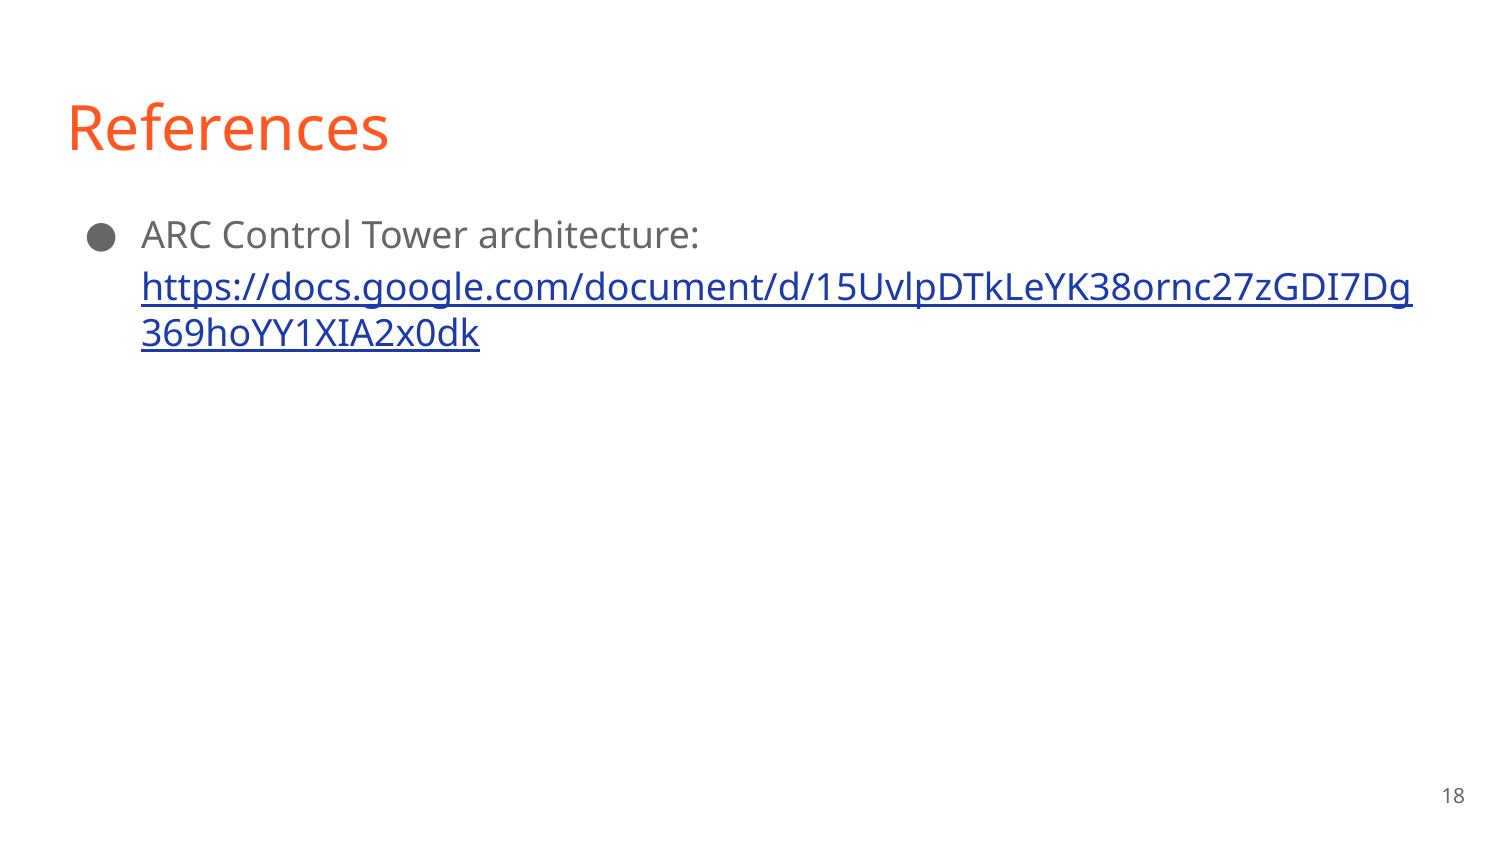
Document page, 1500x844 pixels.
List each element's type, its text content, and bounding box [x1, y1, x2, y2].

title References [51, 72, 1449, 167]
list ARC Control Tower architecture: https://docs.google.com/document/d/15UvlpDTkLeYK38ornc27zGDI7Dg369hoYY1XIA2x0dk [51, 189, 1449, 750]
slide_number <number> [1389, 764, 1480, 830]
